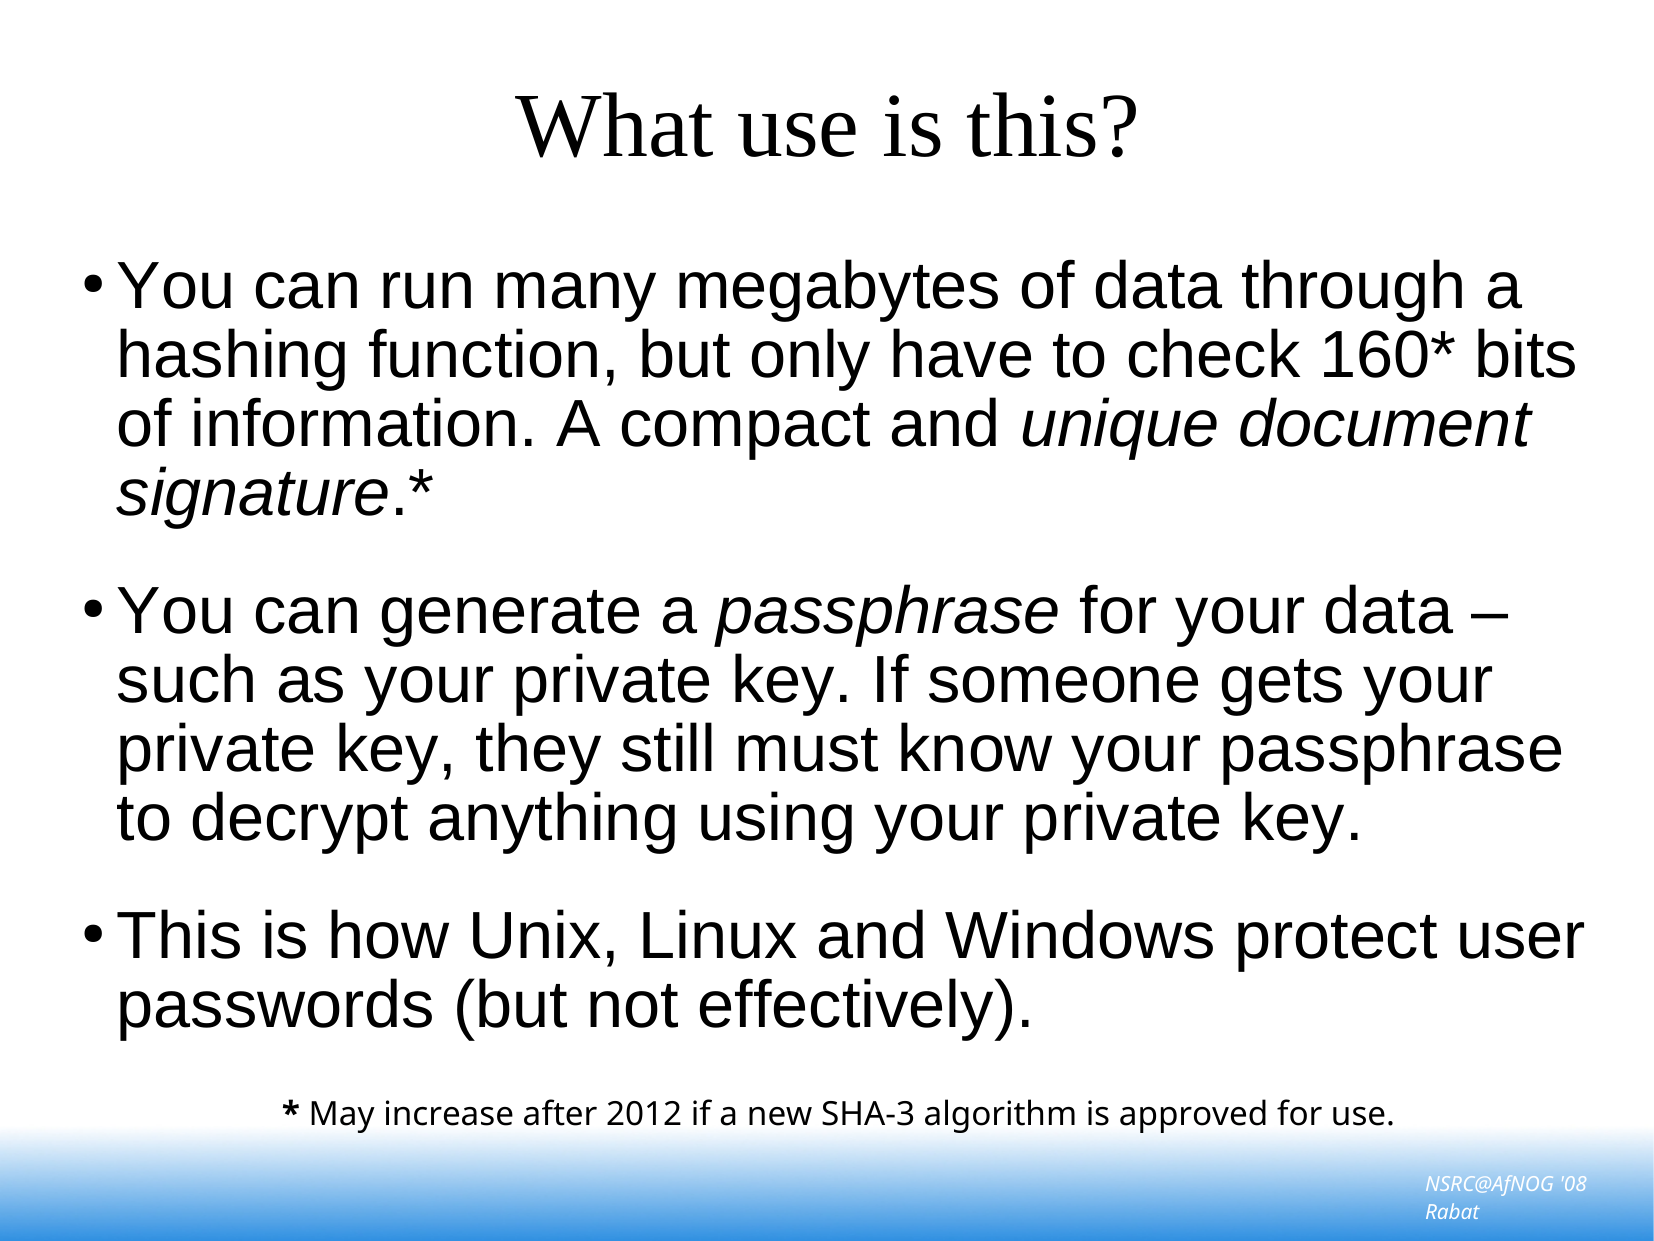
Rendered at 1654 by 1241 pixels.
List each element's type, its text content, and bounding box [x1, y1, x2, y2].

title What use is this? [334, 75, 1323, 253]
list You can run many megabytes of data through a hashing function, but only have to check 160* bits of information. A compact and unique document signature.* You can generate a passphrase for your data – such as your private key. If someone gets your private key, they still must know your passphrase to decrypt anything using your private key. This is how Unix, Linux and Windows protect user passwords (but not effectively). [45, 253, 1613, 1048]
picture [0, 1124, 1654, 1241]
text_box * May increase after 2012 if a new SHA-3 algorithm is approved for use. [281, 1085, 1398, 1136]
